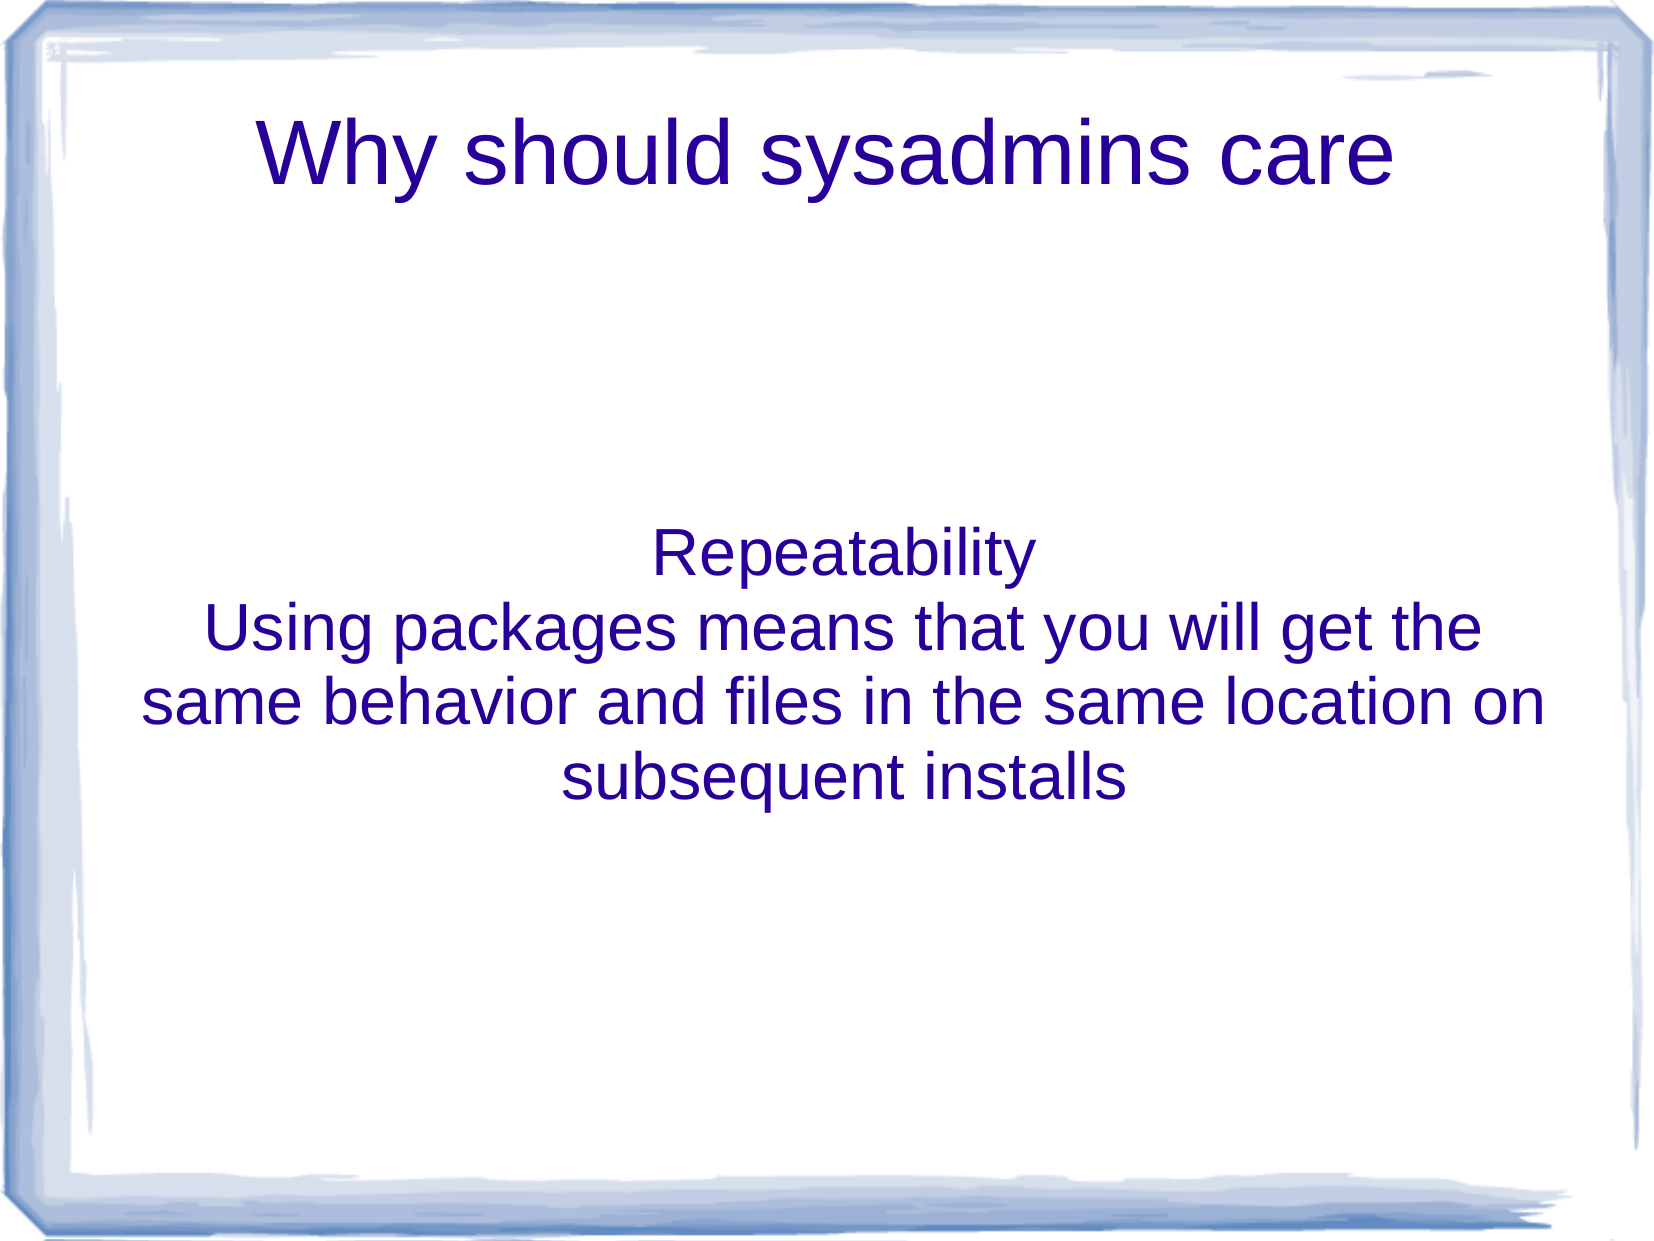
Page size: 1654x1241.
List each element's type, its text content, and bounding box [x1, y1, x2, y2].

picture [0, 0, 1654, 1241]
subtitle Repeatability Using packages means that you will get the same behavior and files in the same location on subsequent installs [118, 332, 1571, 997]
title Why should sysadmins care [82, 56, 1571, 250]
